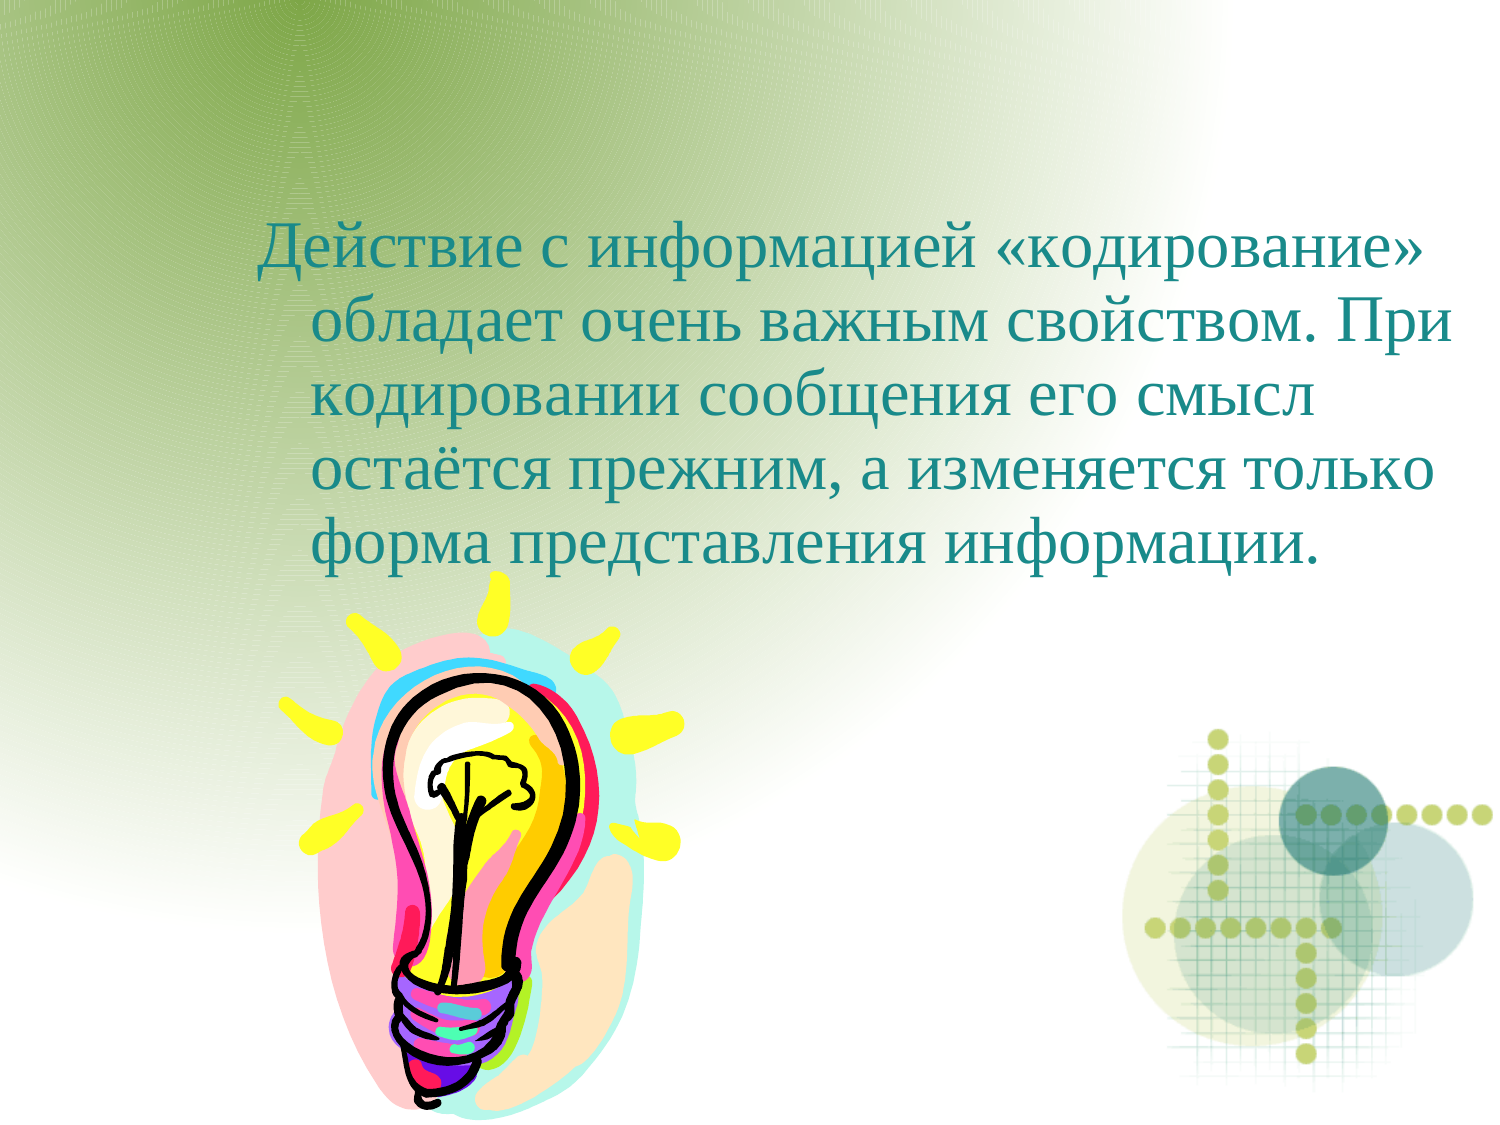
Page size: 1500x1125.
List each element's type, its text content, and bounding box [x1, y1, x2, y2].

picture [1110, 876, 1500, 1098]
list Действие с информацией «кодирование» обладает очень важным свойством. При кодировании сообщения его смысл остаётся прежним, а изменяется только форма представления информации. [225, 200, 1500, 876]
picture [275, 566, 690, 1125]
